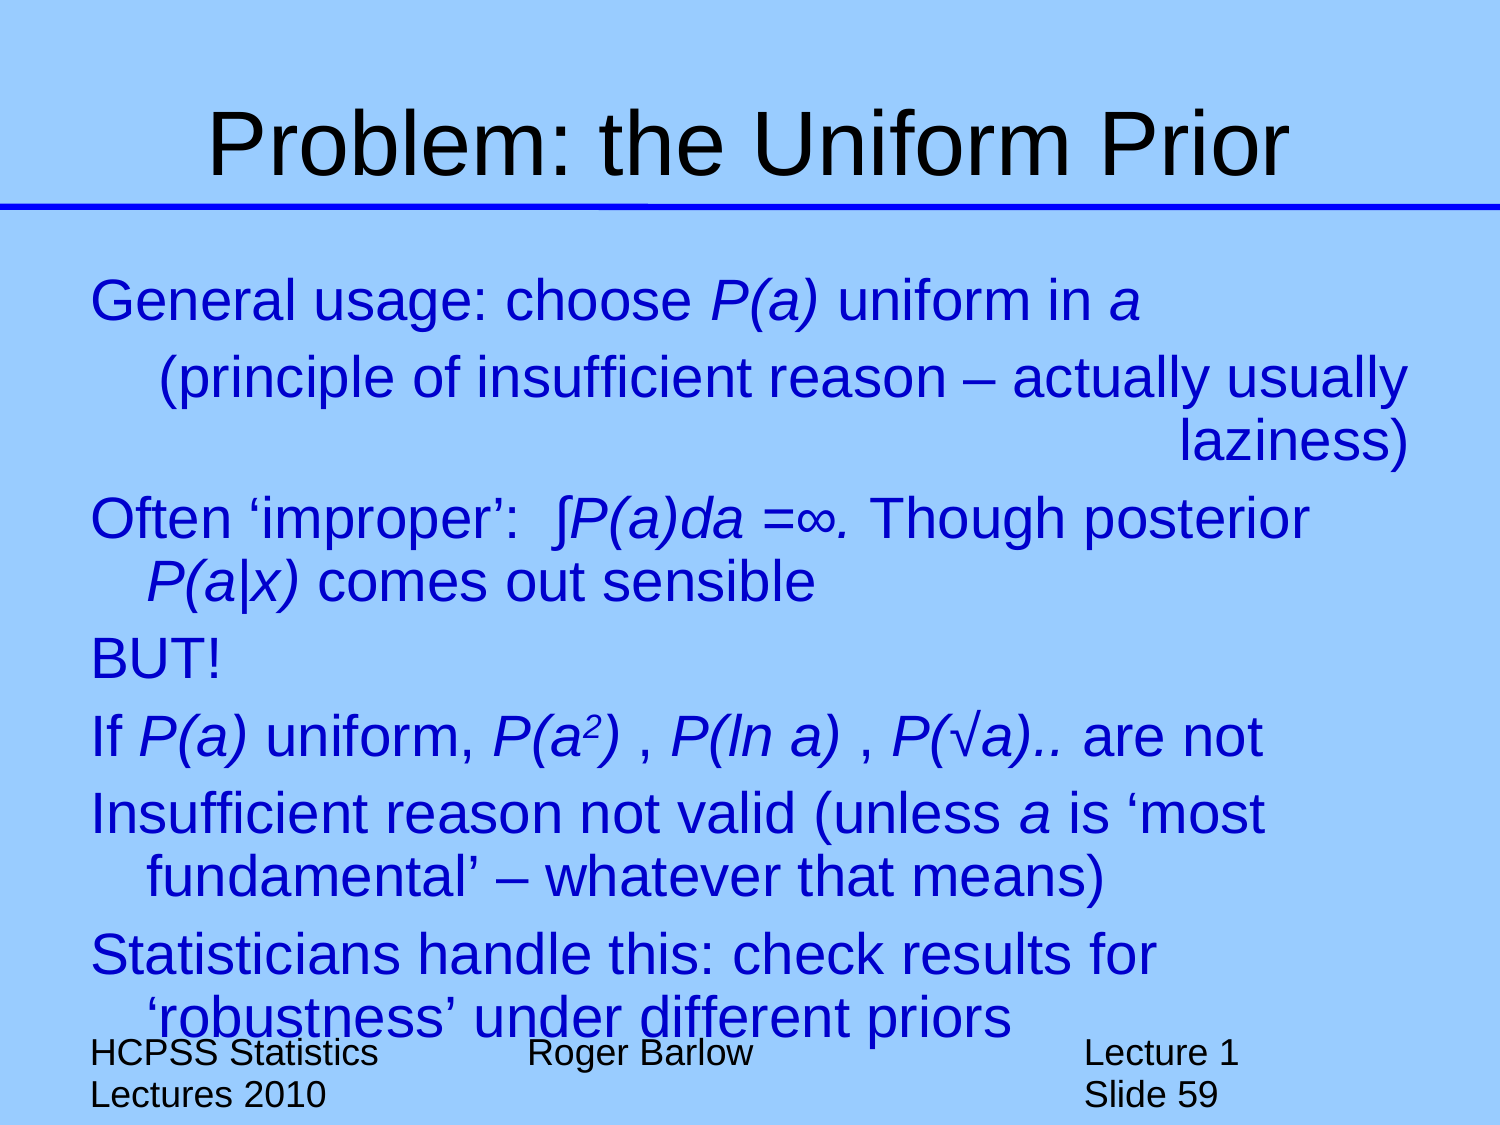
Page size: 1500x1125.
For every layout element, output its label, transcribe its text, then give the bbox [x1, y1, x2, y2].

title Problem: the Uniform Prior [75, 45, 1426, 233]
text_box General usage: choose P(a) uniform in a (principle of insufficient reason – actually usually laziness) Often ‘improper’: ∫P(a)da =∞. Though posterior P(a|x) comes out sensible BUT! If P(a) uniform, P(a2) , P(ln a) , P(√a).. are not Insufficient reason not valid (unless a is ‘most fundamental’ – whatever that means) Statisticians handle this: check results for ‘robustness’ under different priors [75, 262, 1426, 1125]
